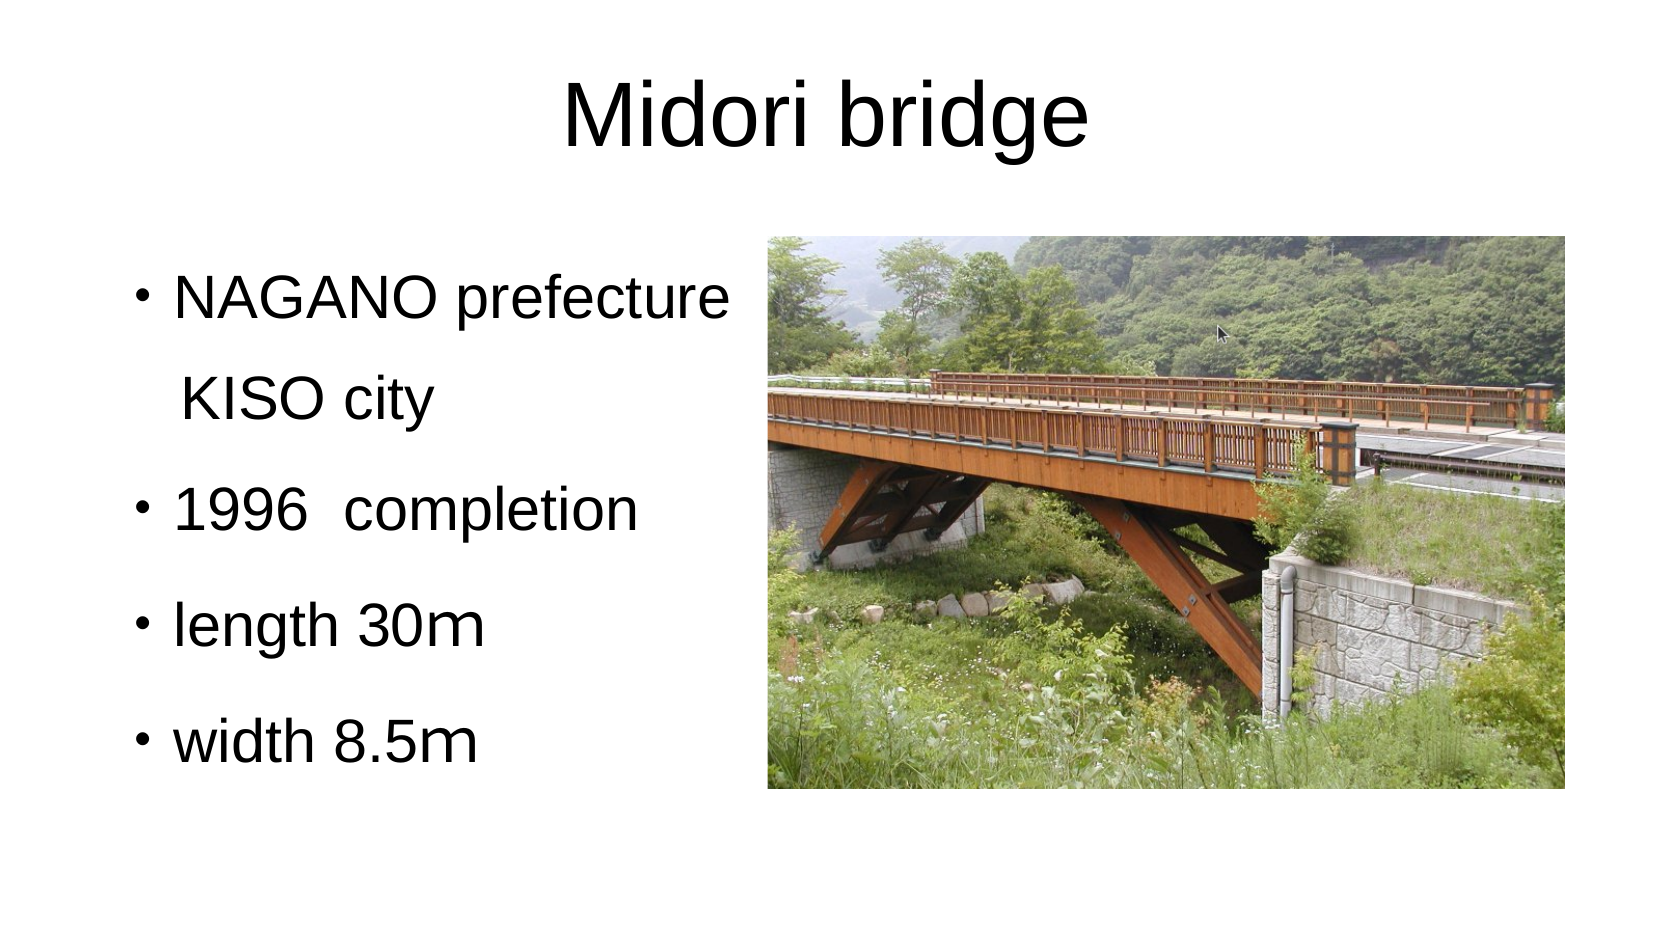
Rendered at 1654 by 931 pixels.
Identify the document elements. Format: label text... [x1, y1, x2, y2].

picture [767, 236, 1565, 789]
list ・NAGANO prefecture KISO city ・1996 completion ・length 30ｍ ・width 8.5ｍ [47, 248, 739, 788]
title Midori bridge [82, 37, 1571, 193]
